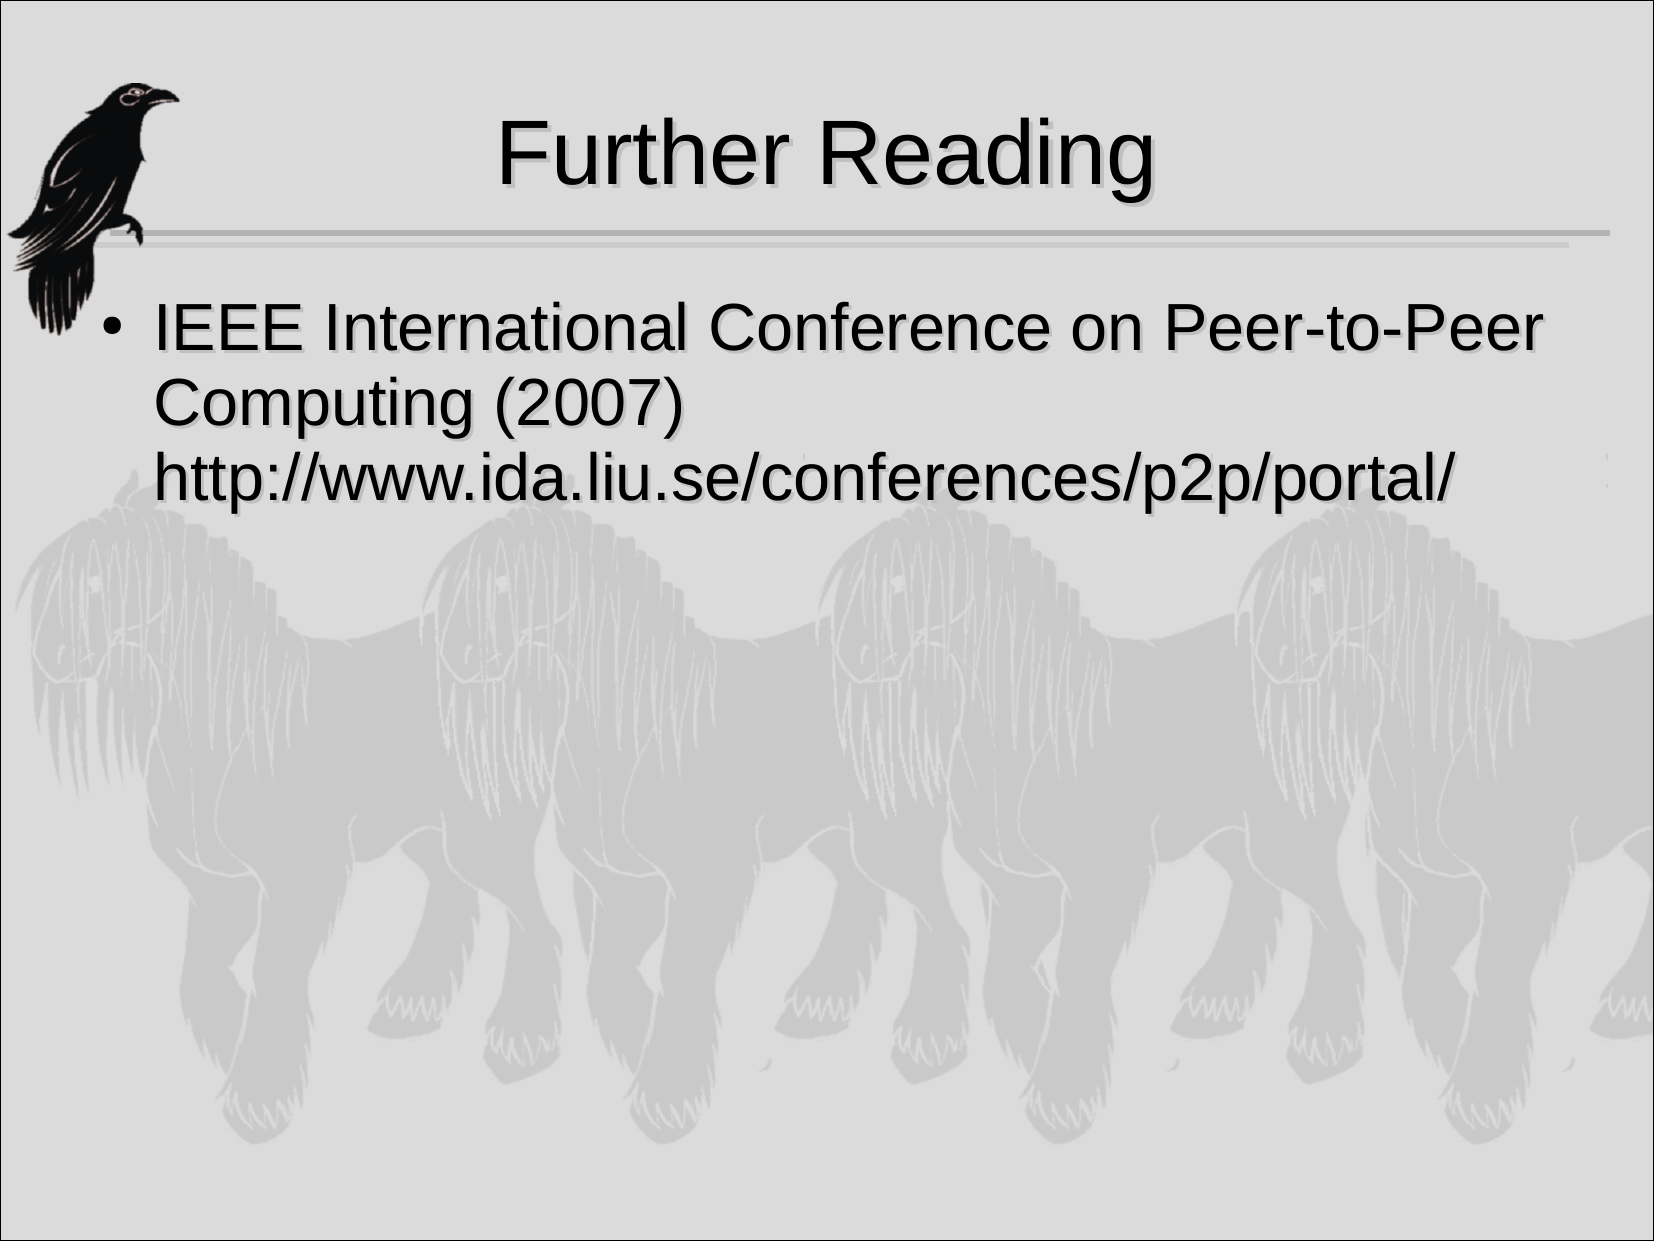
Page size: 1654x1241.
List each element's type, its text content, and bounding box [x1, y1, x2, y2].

picture [5, 83, 183, 336]
list IEEE International Conference on Peer-to-Peer Computing (2007) http://www.ida.liu.se/conferences/p2p/portal/ [82, 290, 1571, 1109]
title Further Reading [82, 49, 1571, 257]
